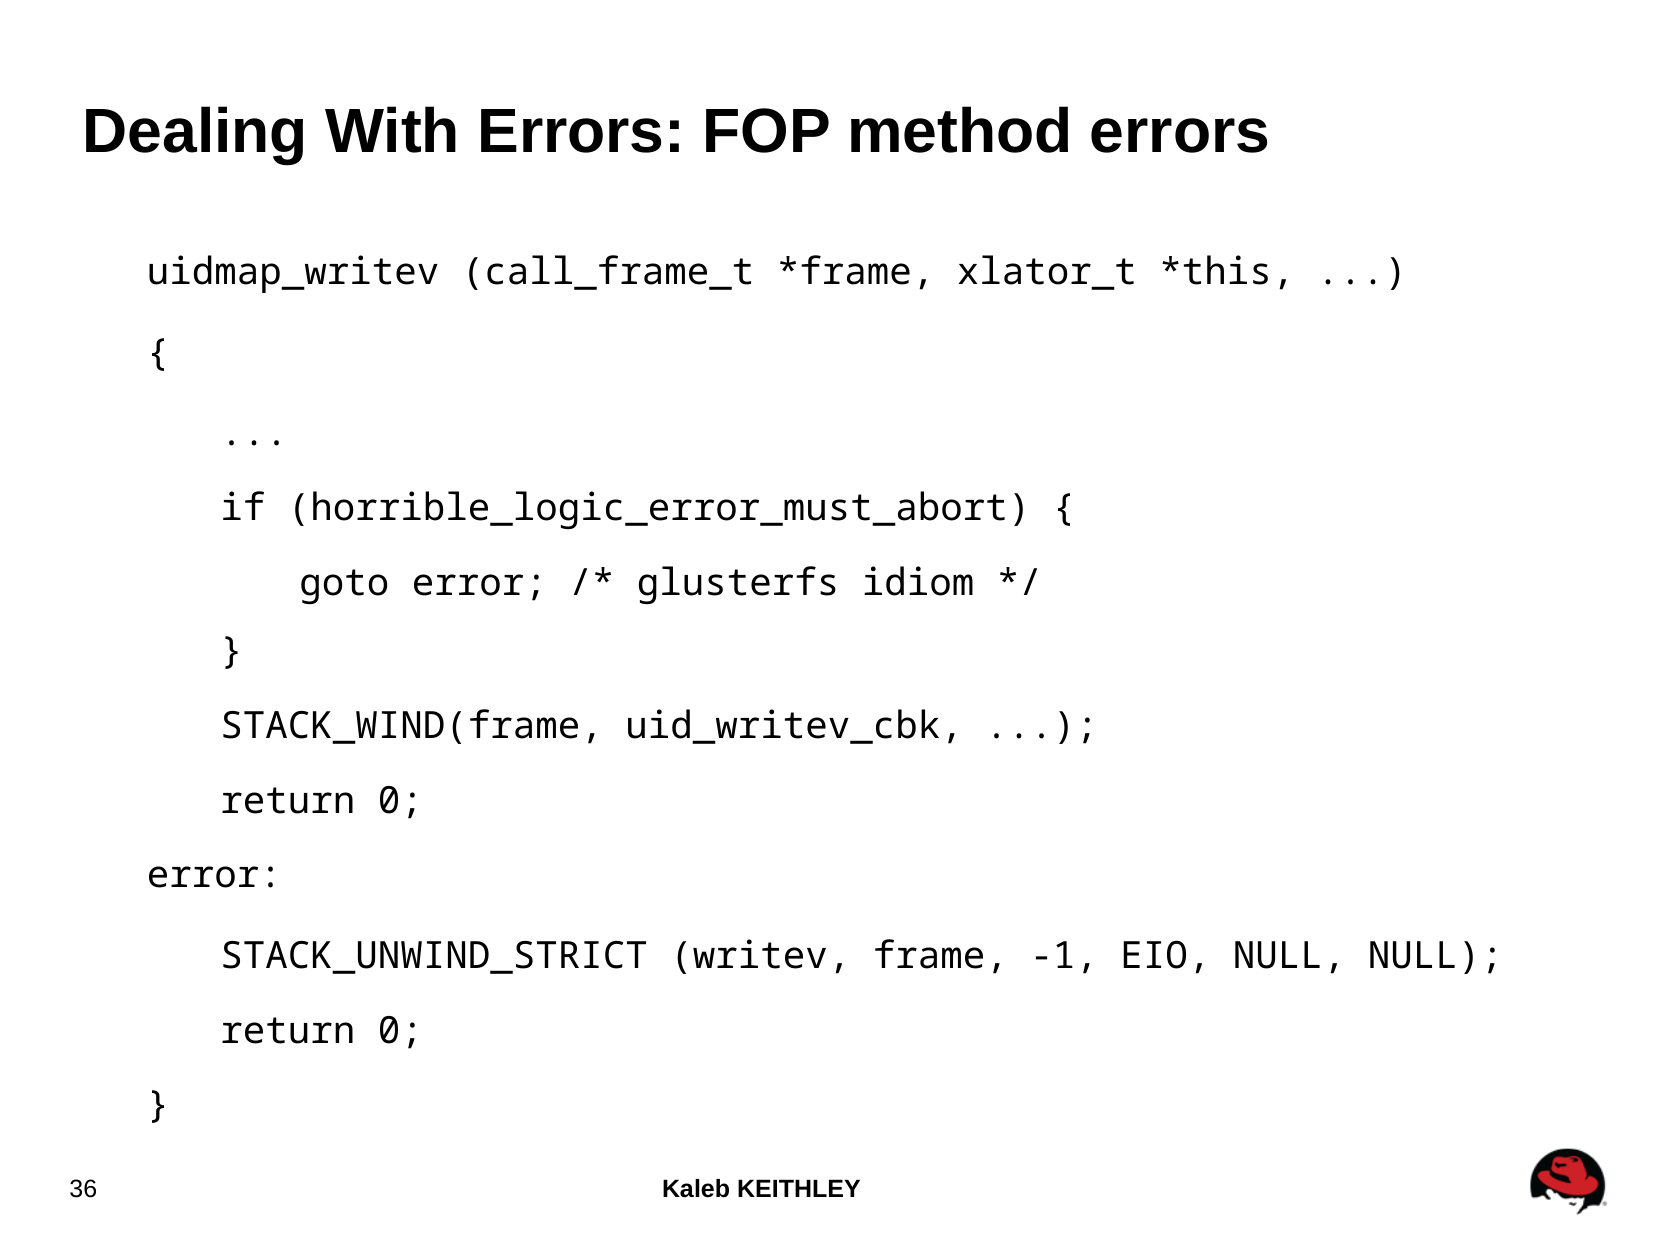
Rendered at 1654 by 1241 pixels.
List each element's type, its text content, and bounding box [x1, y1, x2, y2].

list uidmap_writev (call_frame_t *frame, xlator_t *this, ...) { ... if (horrible_logic_error_must_abort) { goto error; /* glusterfs idiom */ } STACK_WIND(frame, uid_writev_cbk, ...); return 0; error: STACK_UNWIND_STRICT (writev, frame, -1, EIO, NULL, NULL); return 0; } [86, 244, 1576, 1134]
picture [1529, 1146, 1613, 1224]
title Dealing With Errors: FOP method errors [82, 37, 1571, 226]
